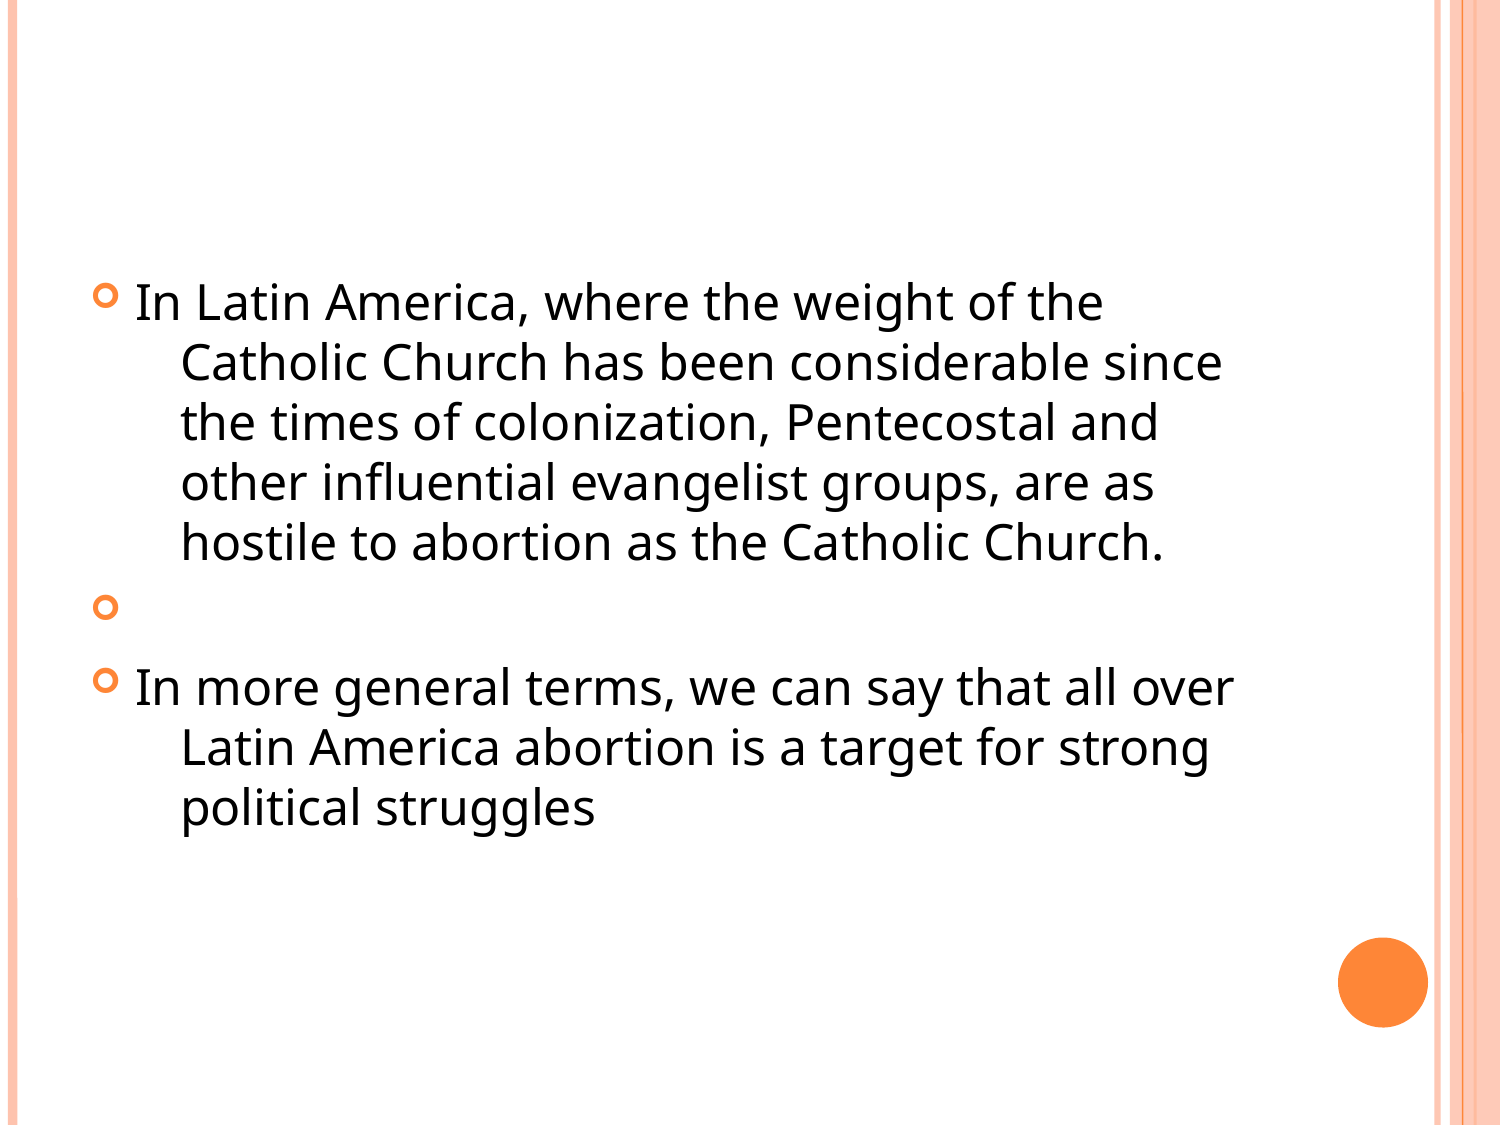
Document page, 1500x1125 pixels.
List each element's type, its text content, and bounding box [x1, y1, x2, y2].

list In Latin America, where the weight of the Catholic Church has been considerable since the times of colonization, Pentecostal and other influential evangelist groups, are as hostile to abortion as the Catholic Church. In more general terms, we can say that all over Latin America abortion is a target for strong political struggles [75, 262, 1300, 1062]
